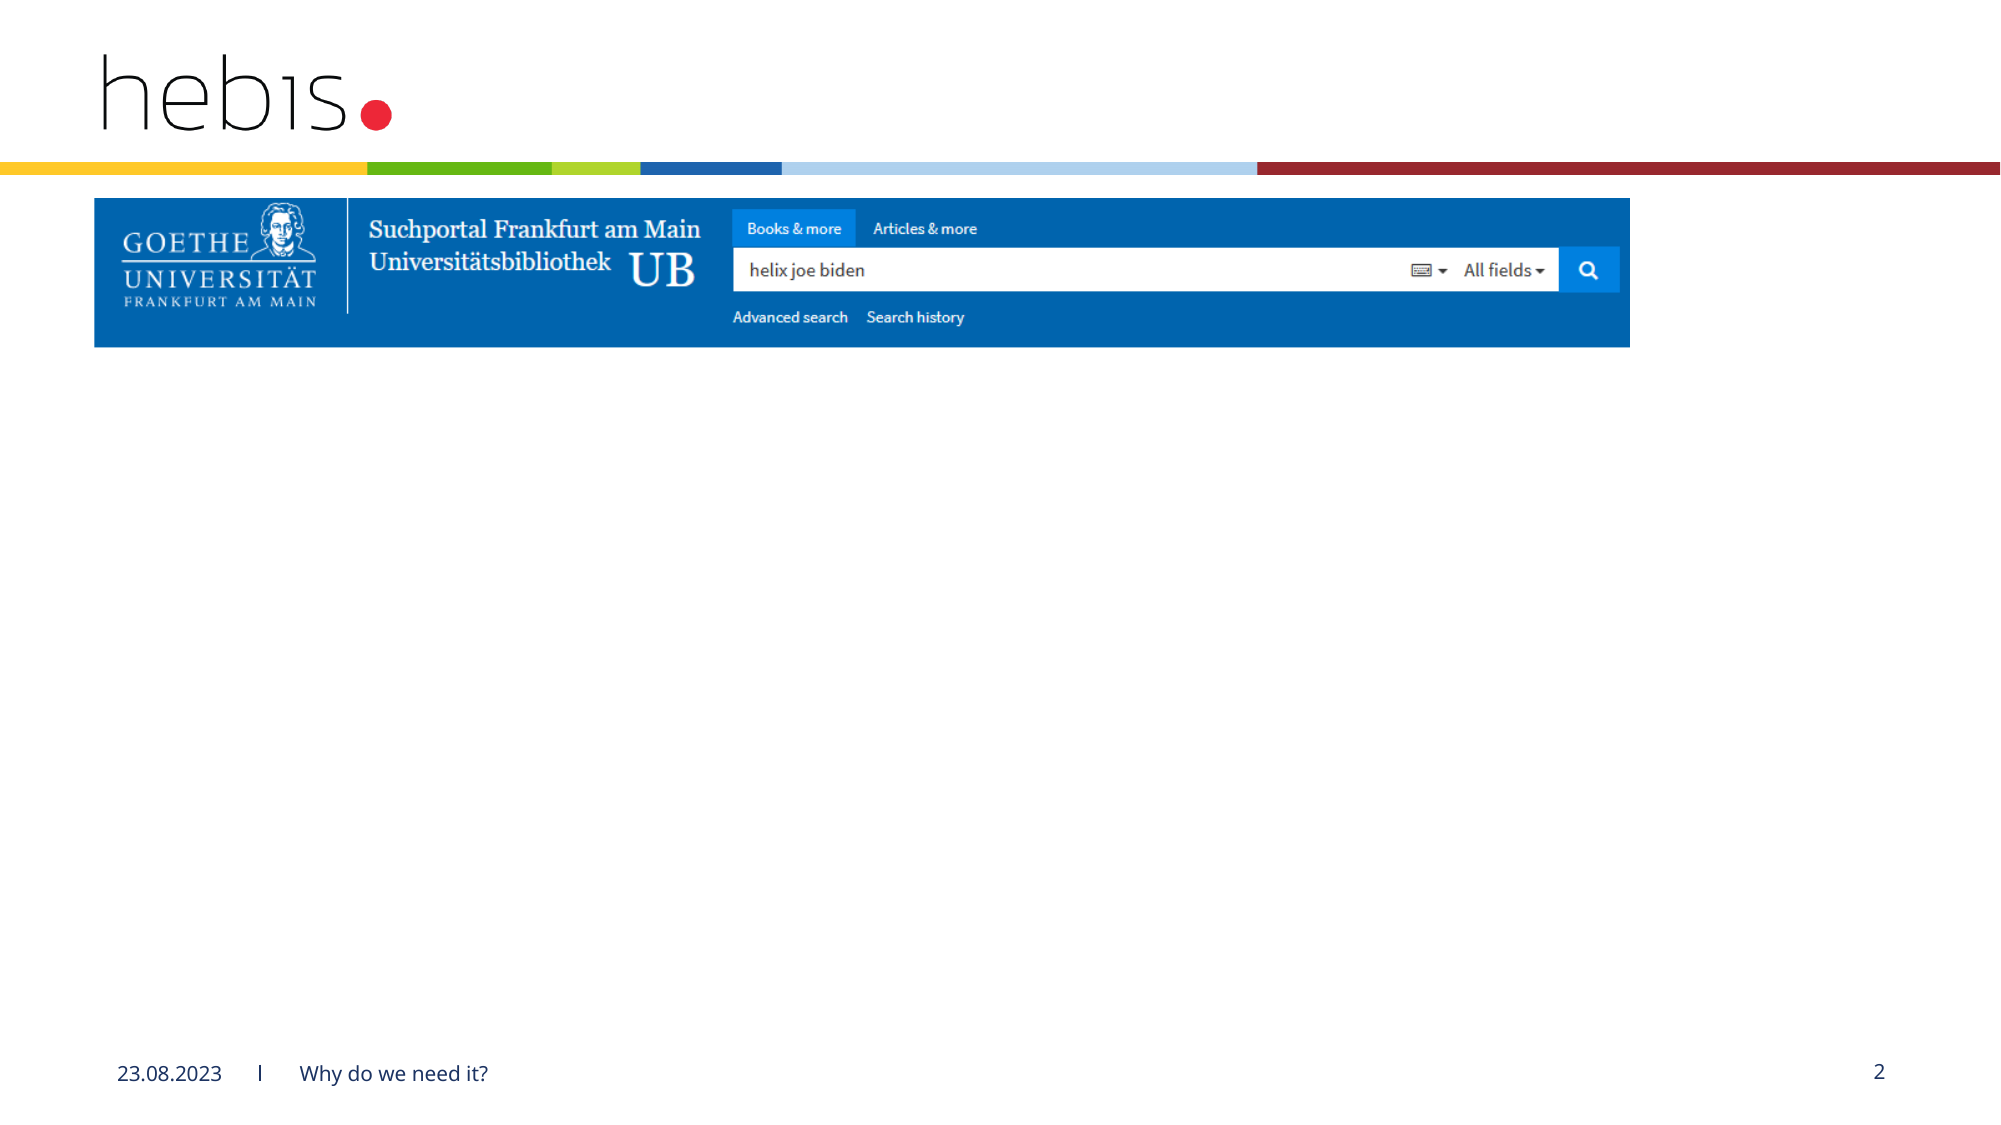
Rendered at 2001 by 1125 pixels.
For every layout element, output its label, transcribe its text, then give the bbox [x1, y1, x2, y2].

slide_number 23.08.2023 [102, 1042, 271, 1103]
picture [0, 0, 2001, 378]
slide_number <number> [1694, 1042, 1900, 1103]
footer Why do we need it? [284, 1042, 1451, 1103]
